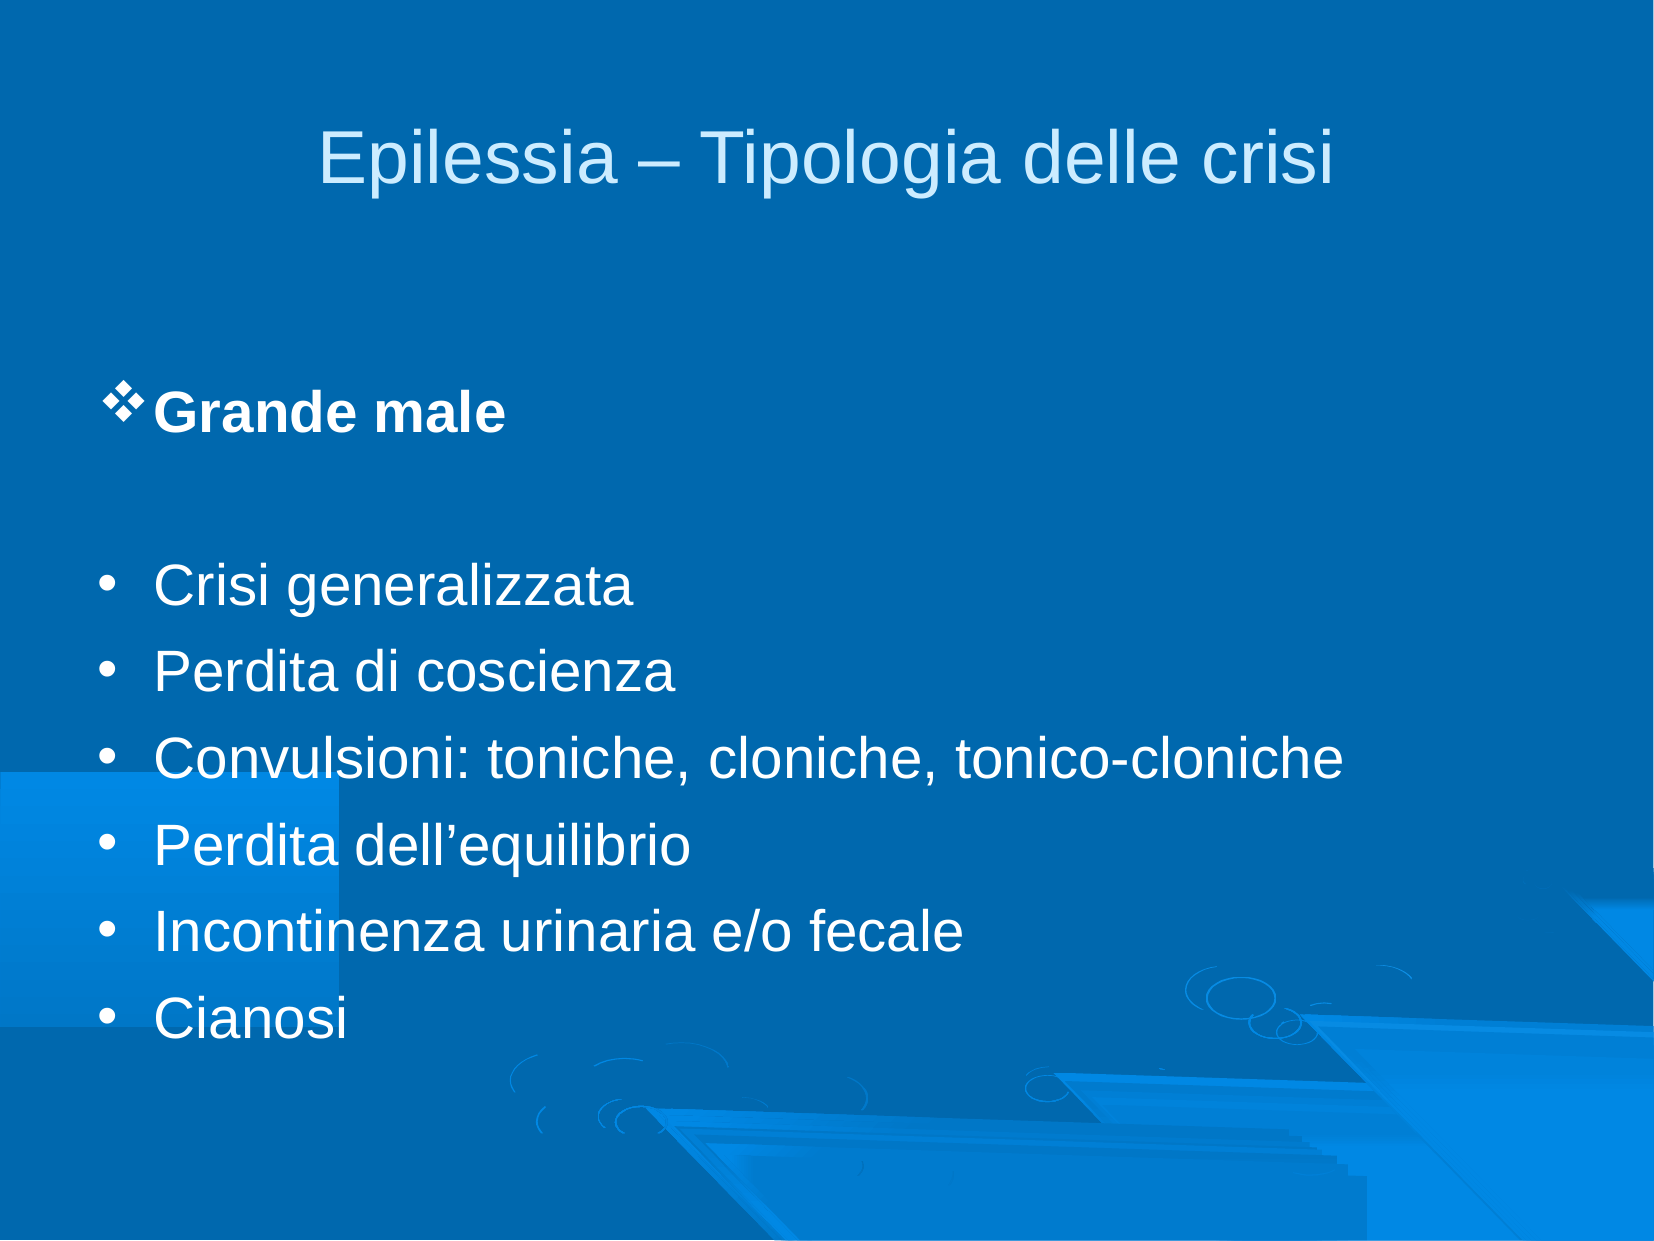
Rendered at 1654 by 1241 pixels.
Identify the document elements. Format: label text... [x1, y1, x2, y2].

title Epilessia – Tipologia delle crisi [82, 23, 1571, 283]
text_box Grande male Crisi generalizzata Perdita di coscienza Convulsioni: toniche, cloniche, tonico-cloniche Perdita dell’equilibrio Incontinenza urinaria e/o fecale Cianosi [82, 289, 1571, 1108]
